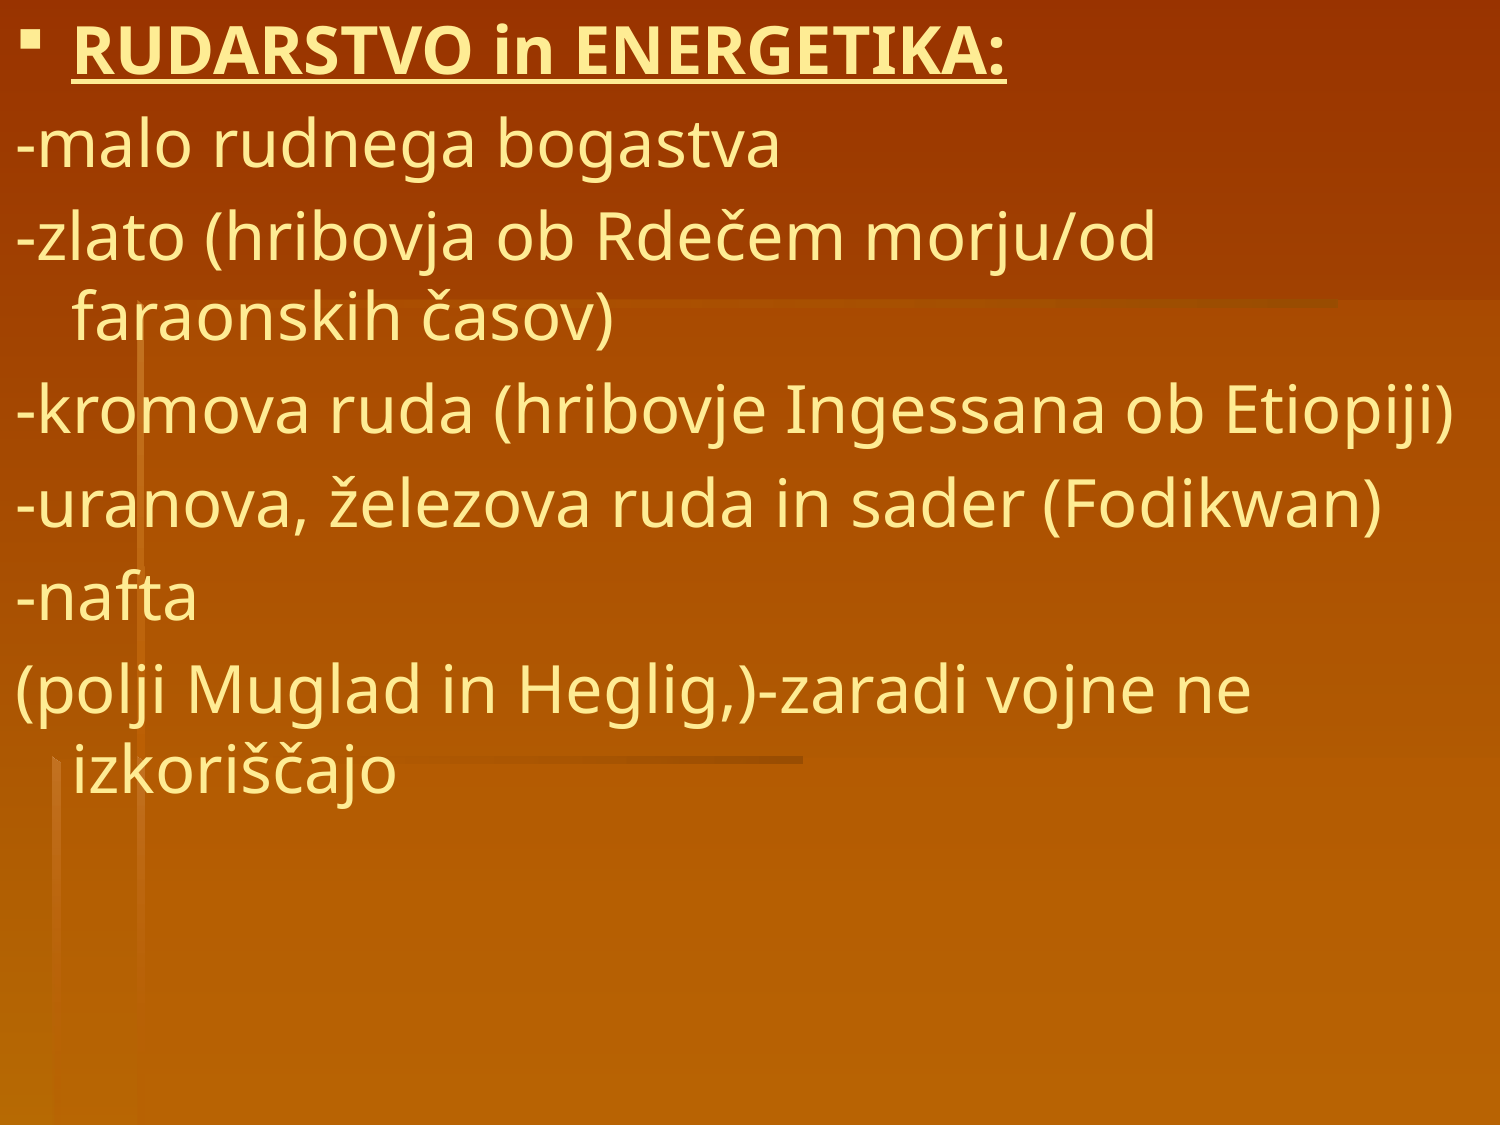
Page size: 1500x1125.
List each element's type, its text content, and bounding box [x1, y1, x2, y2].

list RUDARSTVO in ENERGETIKA: -malo rudnega bogastva -zlato (hribovja ob Rdečem morju/od faraonskih časov) -kromova ruda (hribovje Ingessana ob Etiopiji) -uranova, železova ruda in sader (Fodikwan) -nafta (polji Muglad in Heglig,)-zaradi vojne ne izkoriščajo [0, 0, 1500, 1125]
